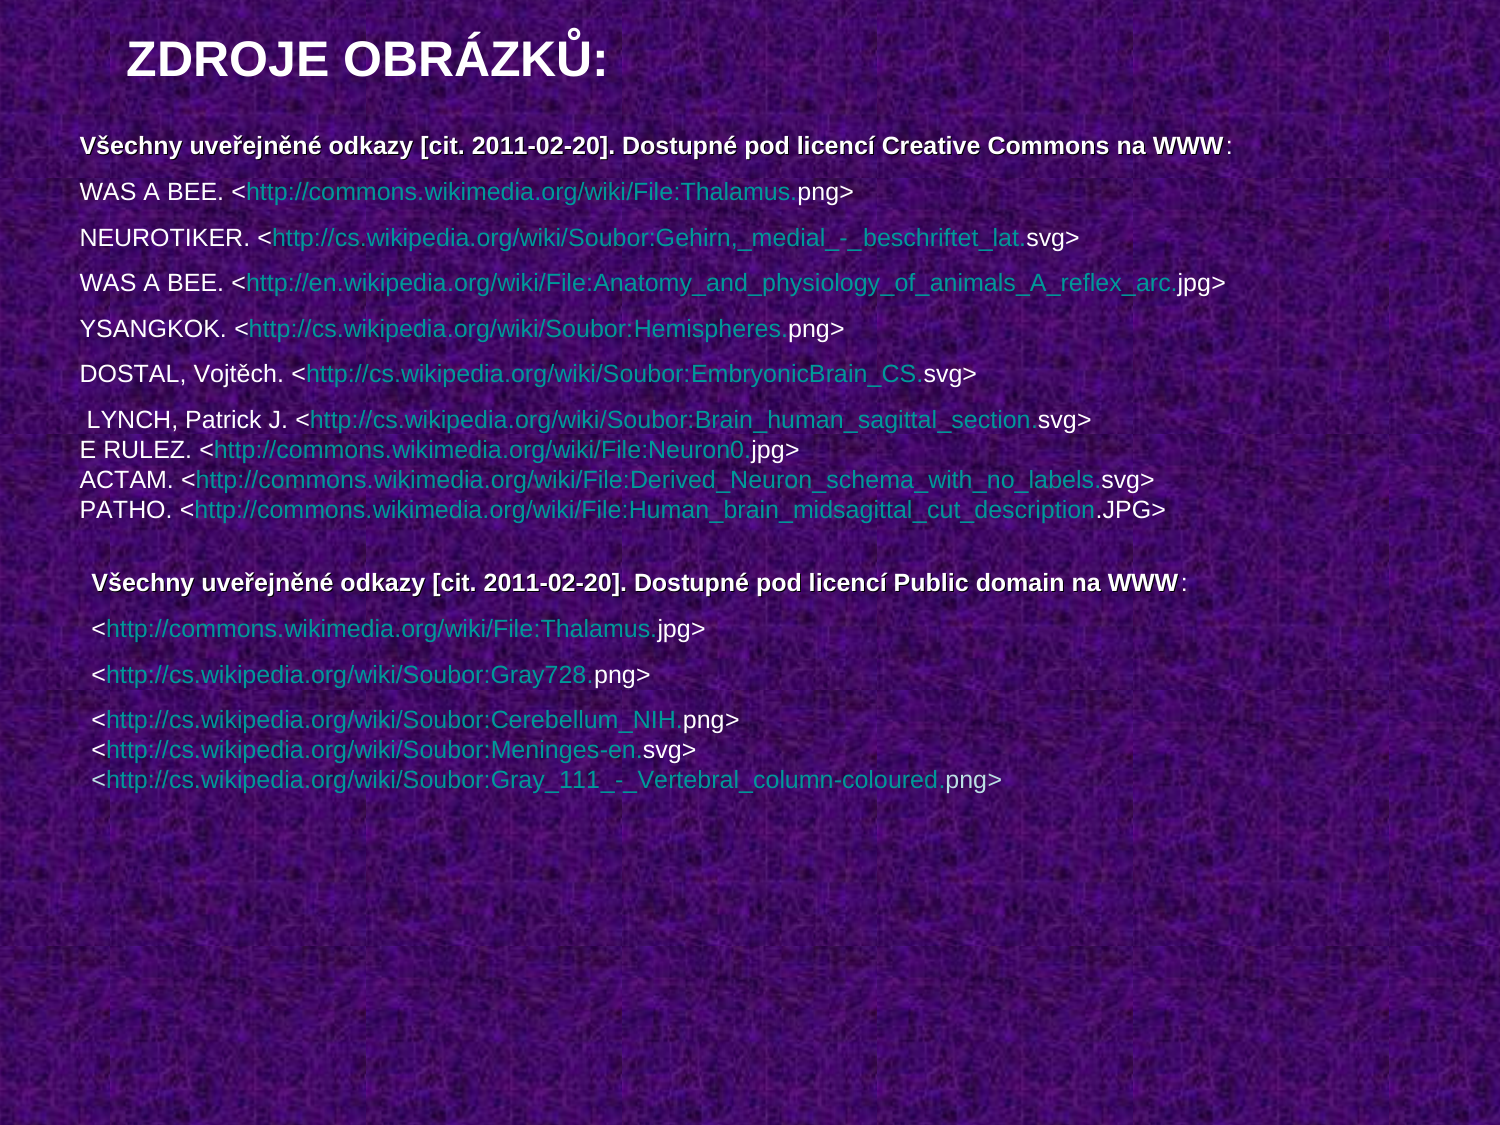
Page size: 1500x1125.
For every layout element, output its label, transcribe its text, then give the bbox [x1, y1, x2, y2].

text_box Všechny uveřejněné odkazy [cit. 2011-02-20]. Dostupné pod licencí Public domain na WWW: <http://commons.wikimedia.org/wiki/File:Thalamus.jpg> <http://cs.wikipedia.org/wiki/Soubor:Gray728.png> <http://cs.wikipedia.org/wiki/Soubor:Cerebellum_NIH.png> <http://cs.wikipedia.org/wiki/Soubor:Meninges-en.svg> <http://cs.wikipedia.org/wiki/Soubor:Gray_111_-_Vertebral_column-coloured.png> [76, 562, 1353, 1053]
text_box ZDROJE OBRÁZKŮ: [112, 18, 703, 95]
picture [0, 0, 1500, 1125]
text_box Všechny uveřejněné odkazy [cit. 2011-02-20]. Dostupné pod licencí Creative Commons na WWW: WAS A BEE. <http://commons.wikimedia.org/wiki/File:Thalamus.png> NEUROTIKER. <http://cs.wikipedia.org/wiki/Soubor:Gehirn,_medial_-_beschriftet_lat.svg> WAS A BEE. <http://en.wikipedia.org/wiki/File:Anatomy_and_physiology_of_animals_A_reflex_arc.jpg> YSANGKOK. <http://cs.wikipedia.org/wiki/Soubor:Hemispheres.png> DOSTAL, Vojtěch. <http://cs.wikipedia.org/wiki/Soubor:EmbryonicBrain_CS.svg> LYNCH, Patrick J. <http://cs.wikipedia.org/wiki/Soubor:Brain_human_sagittal_section.svg> E RULEZ. <http://commons.wikimedia.org/wiki/File:Neuron0.jpg> ACTAM. <http://commons.wikimedia.org/wiki/File:Derived_Neuron_schema_with_no_labels.svg> PATHO. <http://commons.wikimedia.org/wiki/File:Human_brain_midsagittal_cut_description.JPG> [64, 125, 1424, 940]
